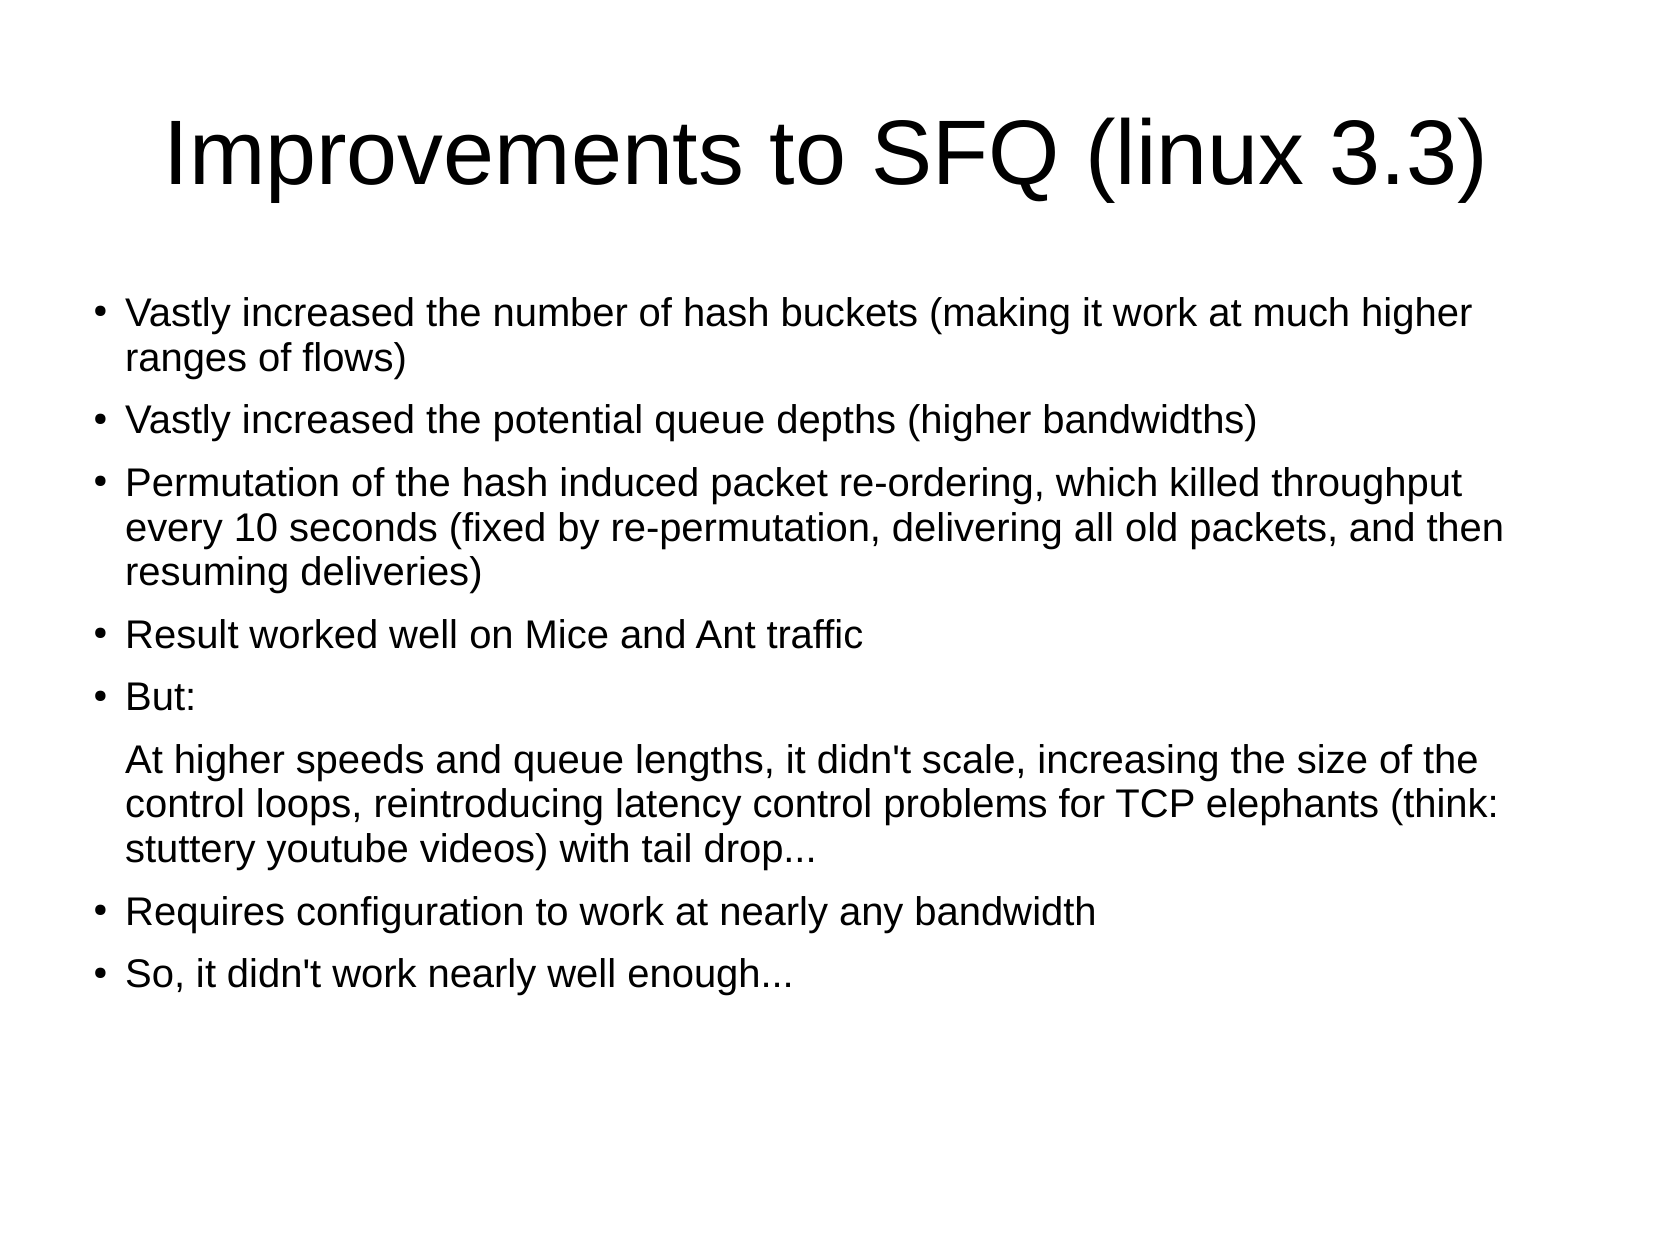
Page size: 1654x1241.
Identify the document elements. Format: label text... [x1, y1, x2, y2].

title Improvements to SFQ (linux 3.3) [82, 49, 1571, 257]
list Vastly increased the number of hash buckets (making it work at much higher ranges of flows) Vastly increased the potential queue depths (higher bandwidths) Permutation of the hash induced packet re-ordering, which killed throughput every 10 seconds (fixed by re-permutation, delivering all old packets, and then resuming deliveries) Result worked well on Mice and Ant traffic But: At higher speeds and queue lengths, it didn't scale, increasing the size of the control loops, reintroducing latency control problems for TCP elephants (think: stuttery youtube videos) with tail drop... Requires configuration to work at nearly any bandwidth So, it didn't work nearly well enough... [82, 290, 1538, 1010]
